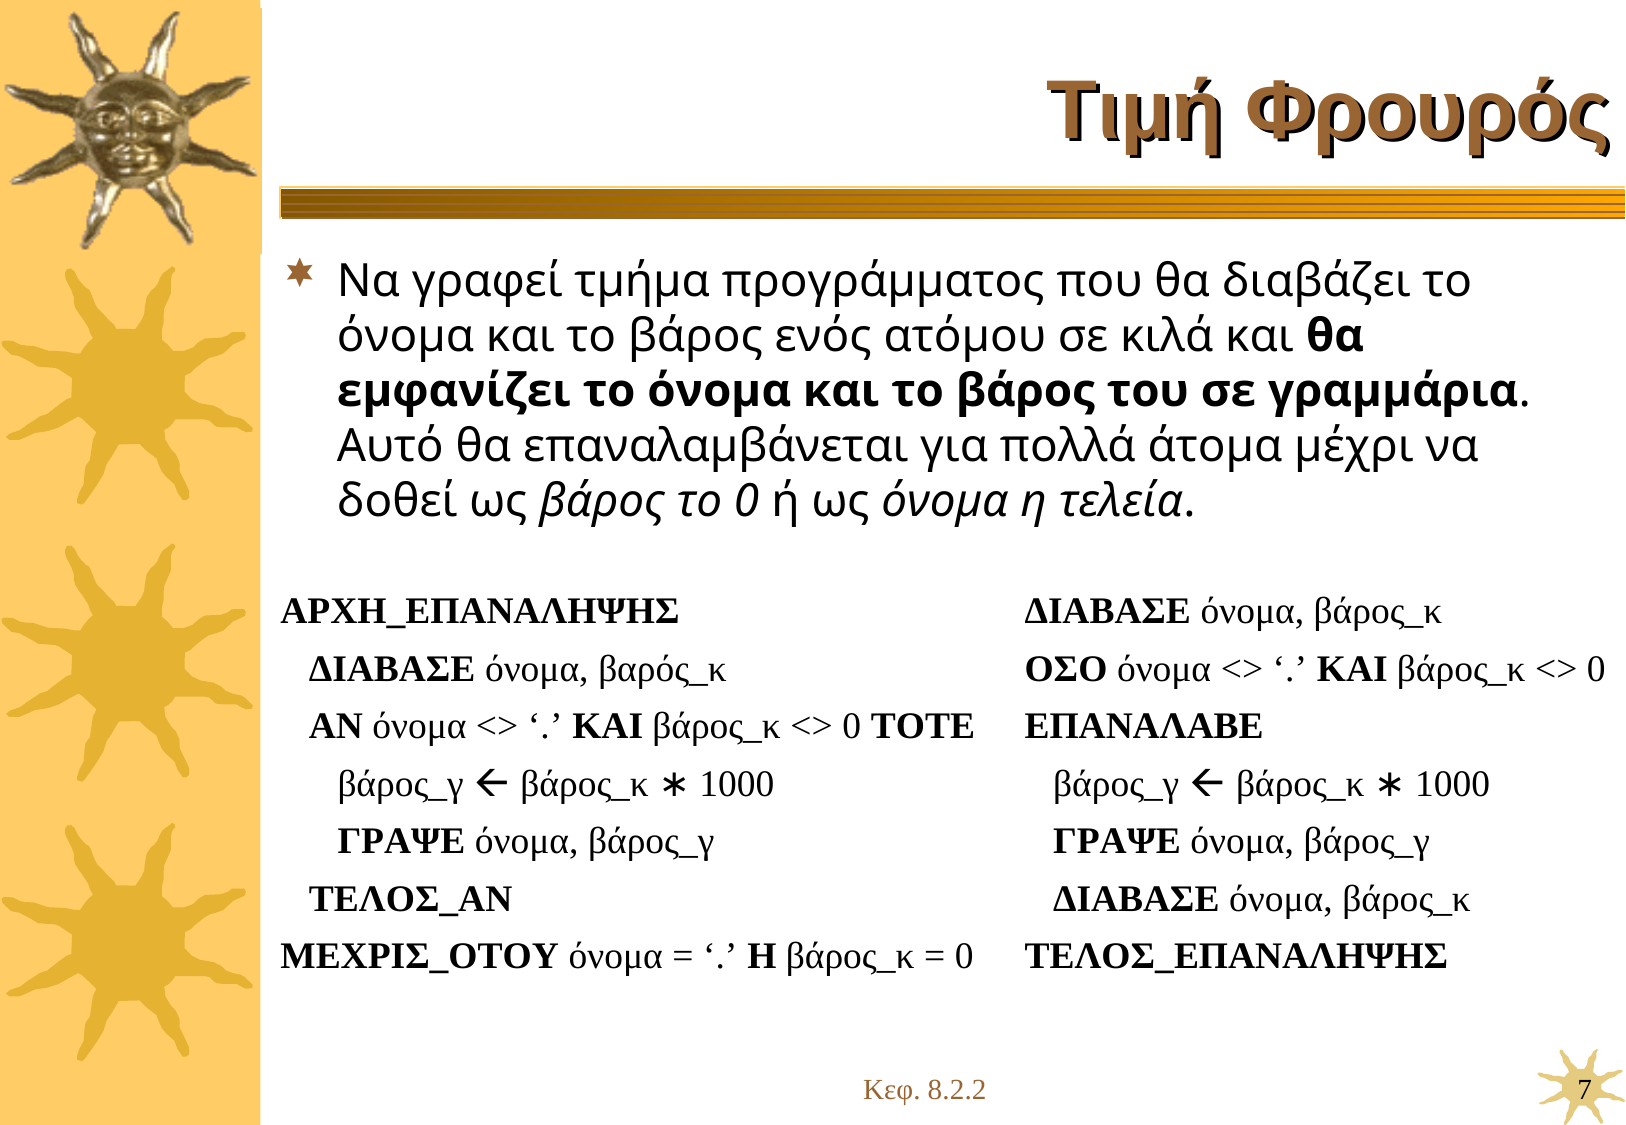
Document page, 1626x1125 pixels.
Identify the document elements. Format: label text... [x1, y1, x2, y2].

text_box Να γραφεί τμήμα προγράμματος που θα διαβάζει το όνομα και το βάρος ενός ατόμου σε κιλά και θα εμφανίζει το όνομα και το βάρος του σε γραμμάρια. Αυτό θα επαναλαμβάνεται για πολλά άτομα μέχρι να δοθεί ως βάρος το 0 ή ως όνομα η τελεία. [265, 243, 1625, 534]
text_box ΔΙΑΒΑΣΕ όνομα, βάρος_κ ΟΣΟ όνομα <> ‘.’ ΚΑΙ βάρος_κ <> 0 ΕΠΑΝΑΛΑΒΕ βάρος_γ  βάρος_κ ∗ 1000 ΓΡΑΨΕ όνομα, βάρος_γ ΔΙΑΒΑΣΕ όνομα, βάρος_κ ΤΕΛΟΣ_ΕΠΑΝΑΛΗΨΗΣ [1009, 578, 1626, 1125]
picture [1, 163, 262, 254]
text_box Τιμή Φρουρός [0, 0, 1625, 163]
text_box ΑΡΧΗ_ΕΠΑΝΑΛΗΨΗΣ ΔΙΑΒΑΣΕ όνομα, βαρός_κ ΑΝ όνομα <> ‘.’ ΚΑΙ βάρος_κ <> 0 ΤΟΤΕ βάρος_γ  βάρος_κ ∗ 1000 ΓΡΑΨΕ όνομα, βάρος_γ ΤΕΛΟΣ_ΑΝ ΜΕΧΡΙΣ_ΟΤΟΥ όνομα = ‘.’ Η βάρος_κ = 0 [265, 578, 1009, 1125]
